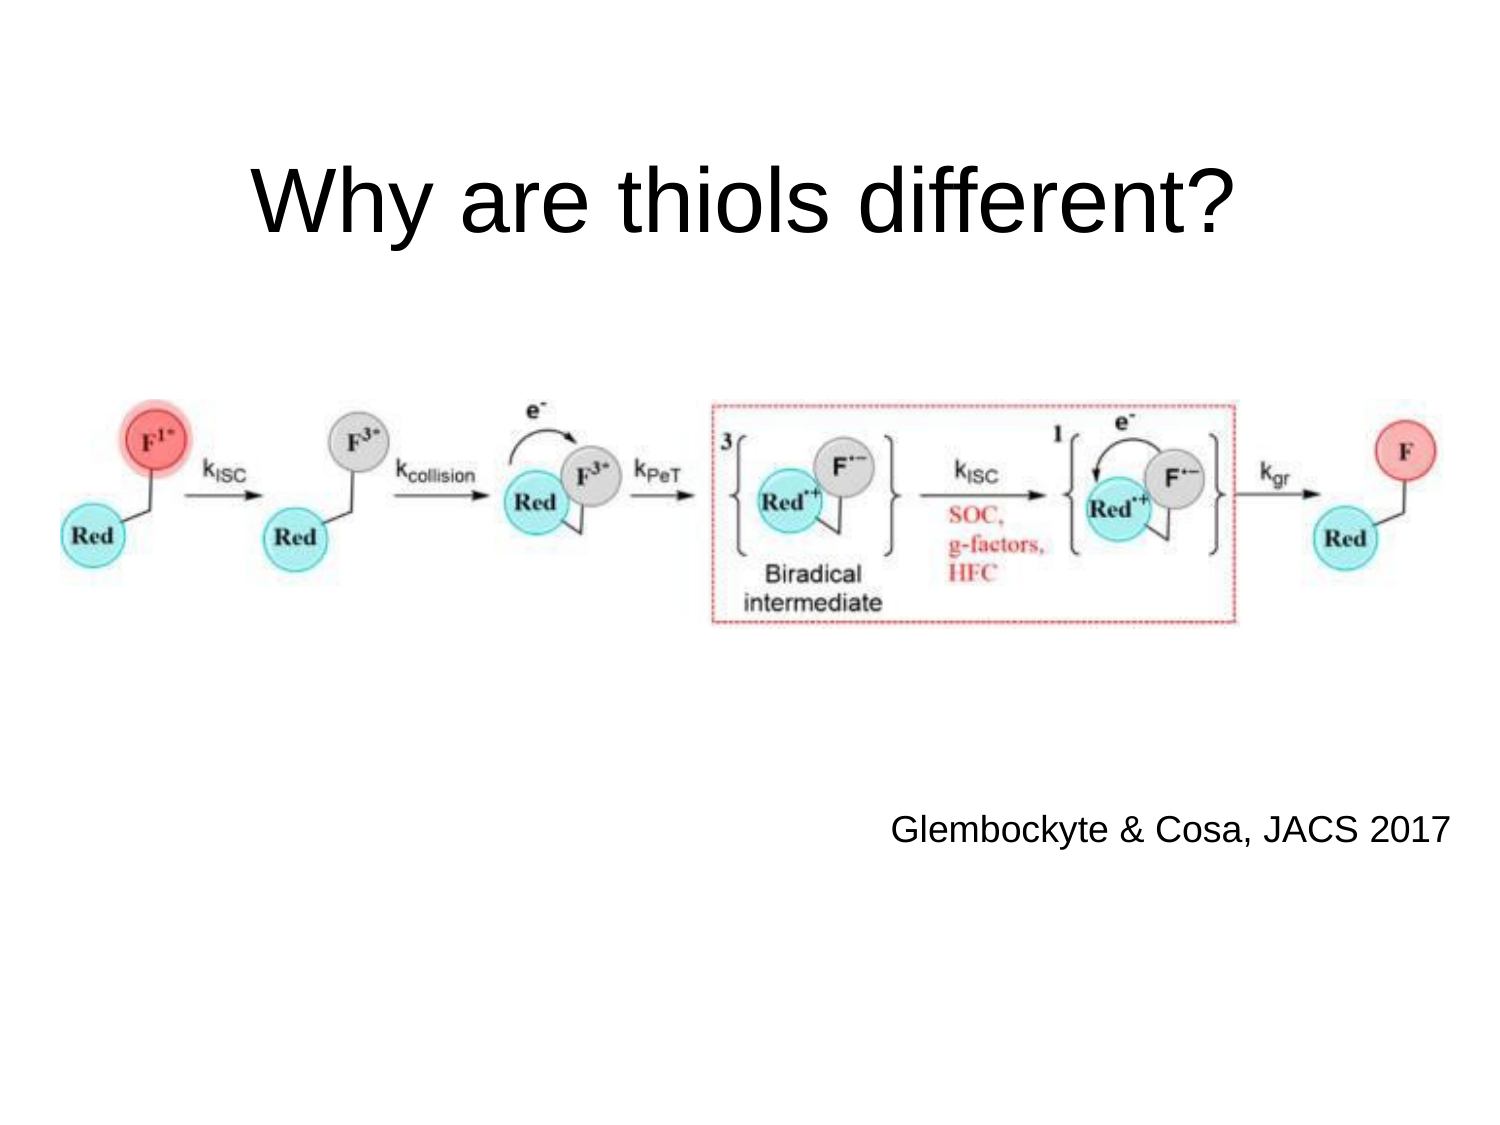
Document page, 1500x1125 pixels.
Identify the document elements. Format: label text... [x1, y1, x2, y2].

text_box Glembockyte & Cosa, JACS 2017 [888, 803, 1456, 853]
picture [60, 399, 1444, 629]
title Why are thiols different? [137, 85, 1500, 252]
